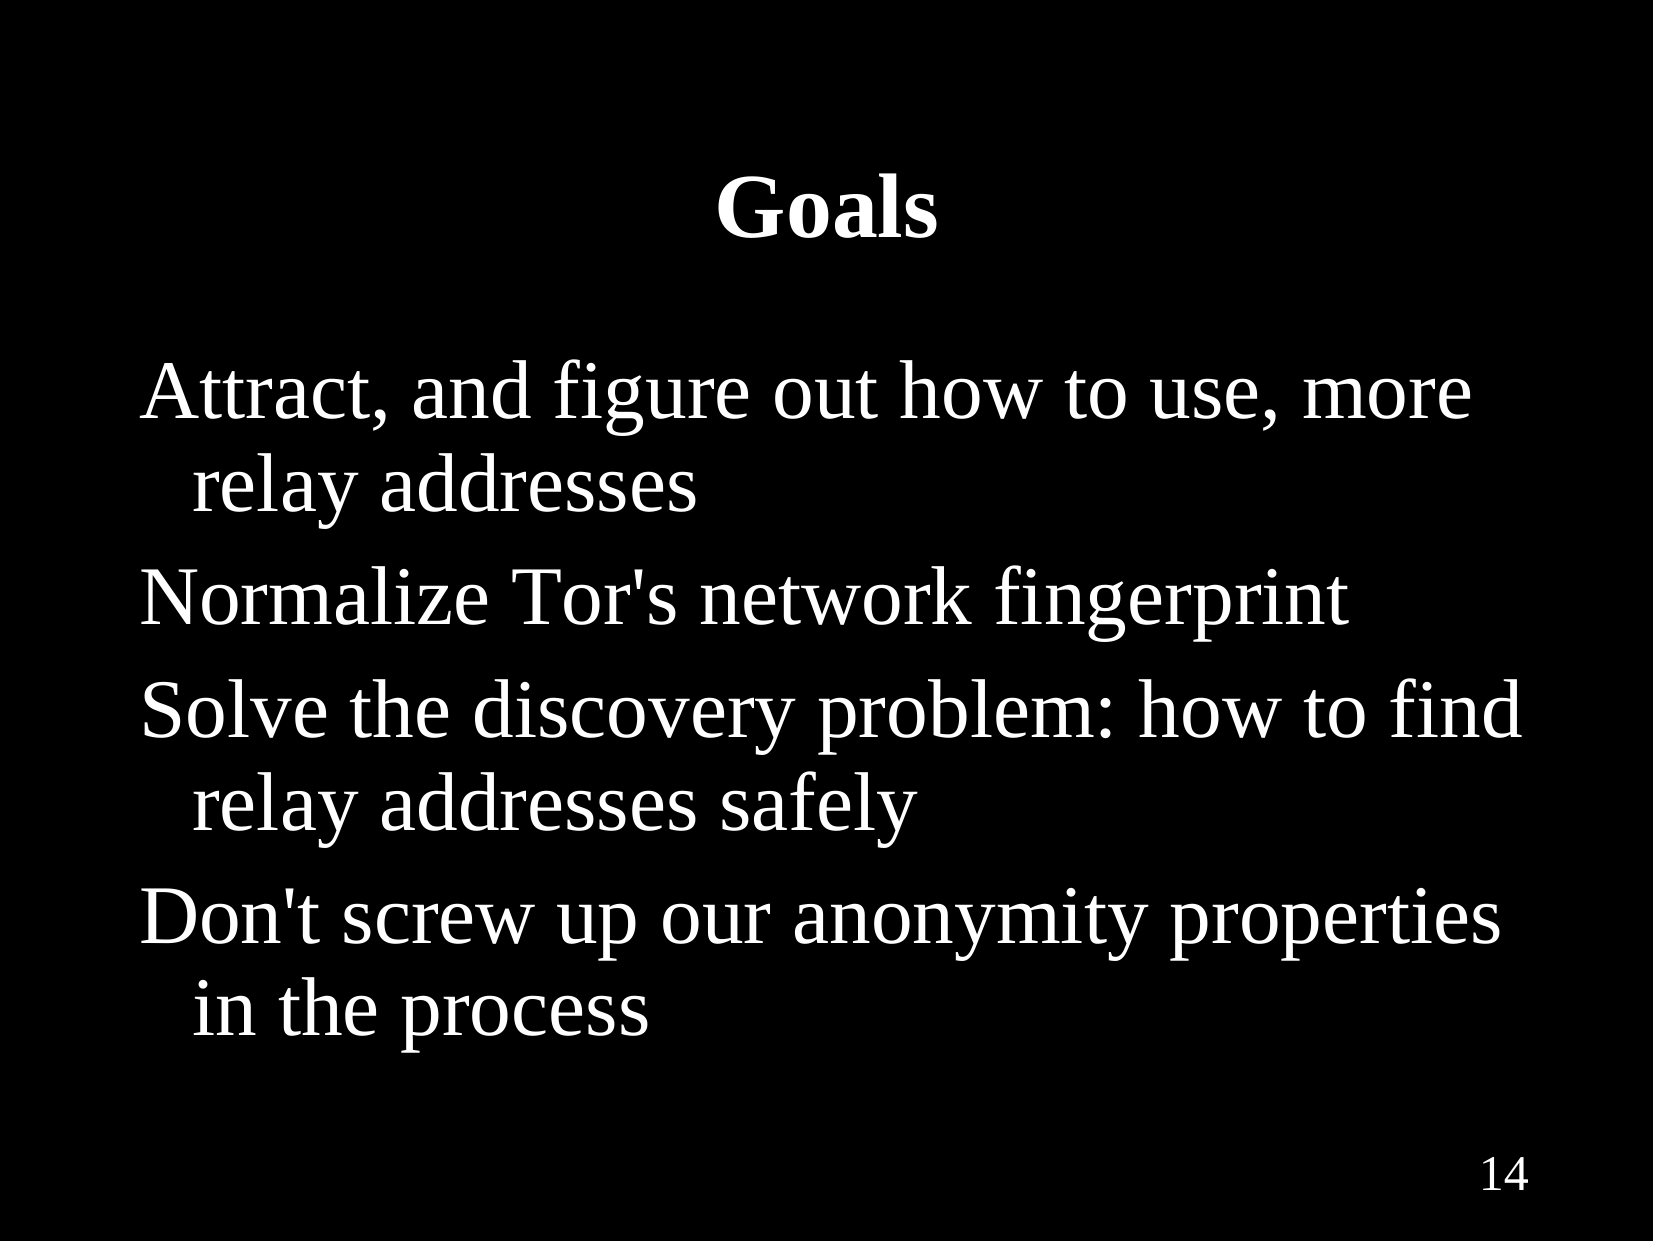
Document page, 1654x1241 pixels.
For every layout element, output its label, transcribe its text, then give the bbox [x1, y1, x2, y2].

title Goals [121, 102, 1534, 311]
list Attract, and figure out how to use, more relay addresses Normalize Tor's network fingerprint Solve the discovery problem: how to find relay addresses safely Don't screw up our anonymity properties in the process [121, 344, 1534, 1127]
